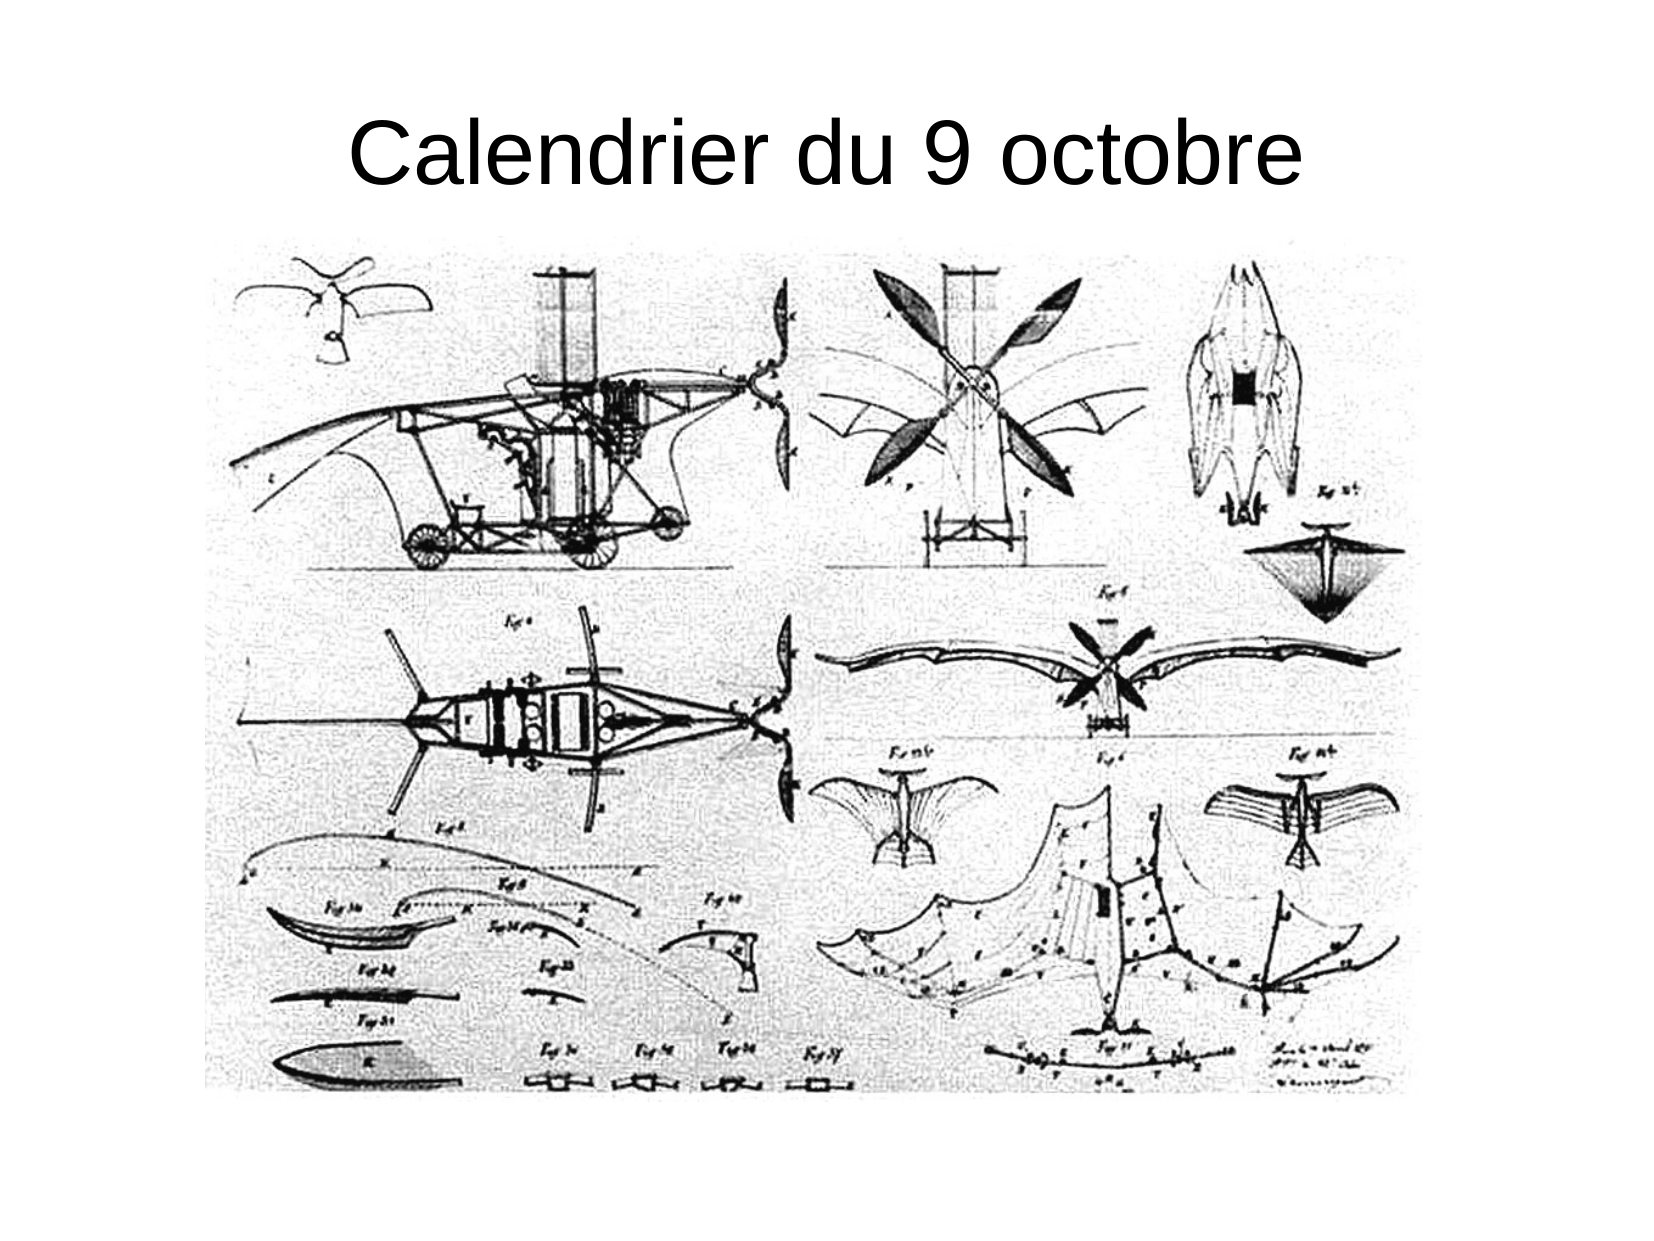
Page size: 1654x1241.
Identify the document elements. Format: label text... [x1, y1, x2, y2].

picture [205, 236, 1422, 1102]
title Calendrier du 9 octobre [82, 49, 1571, 257]
